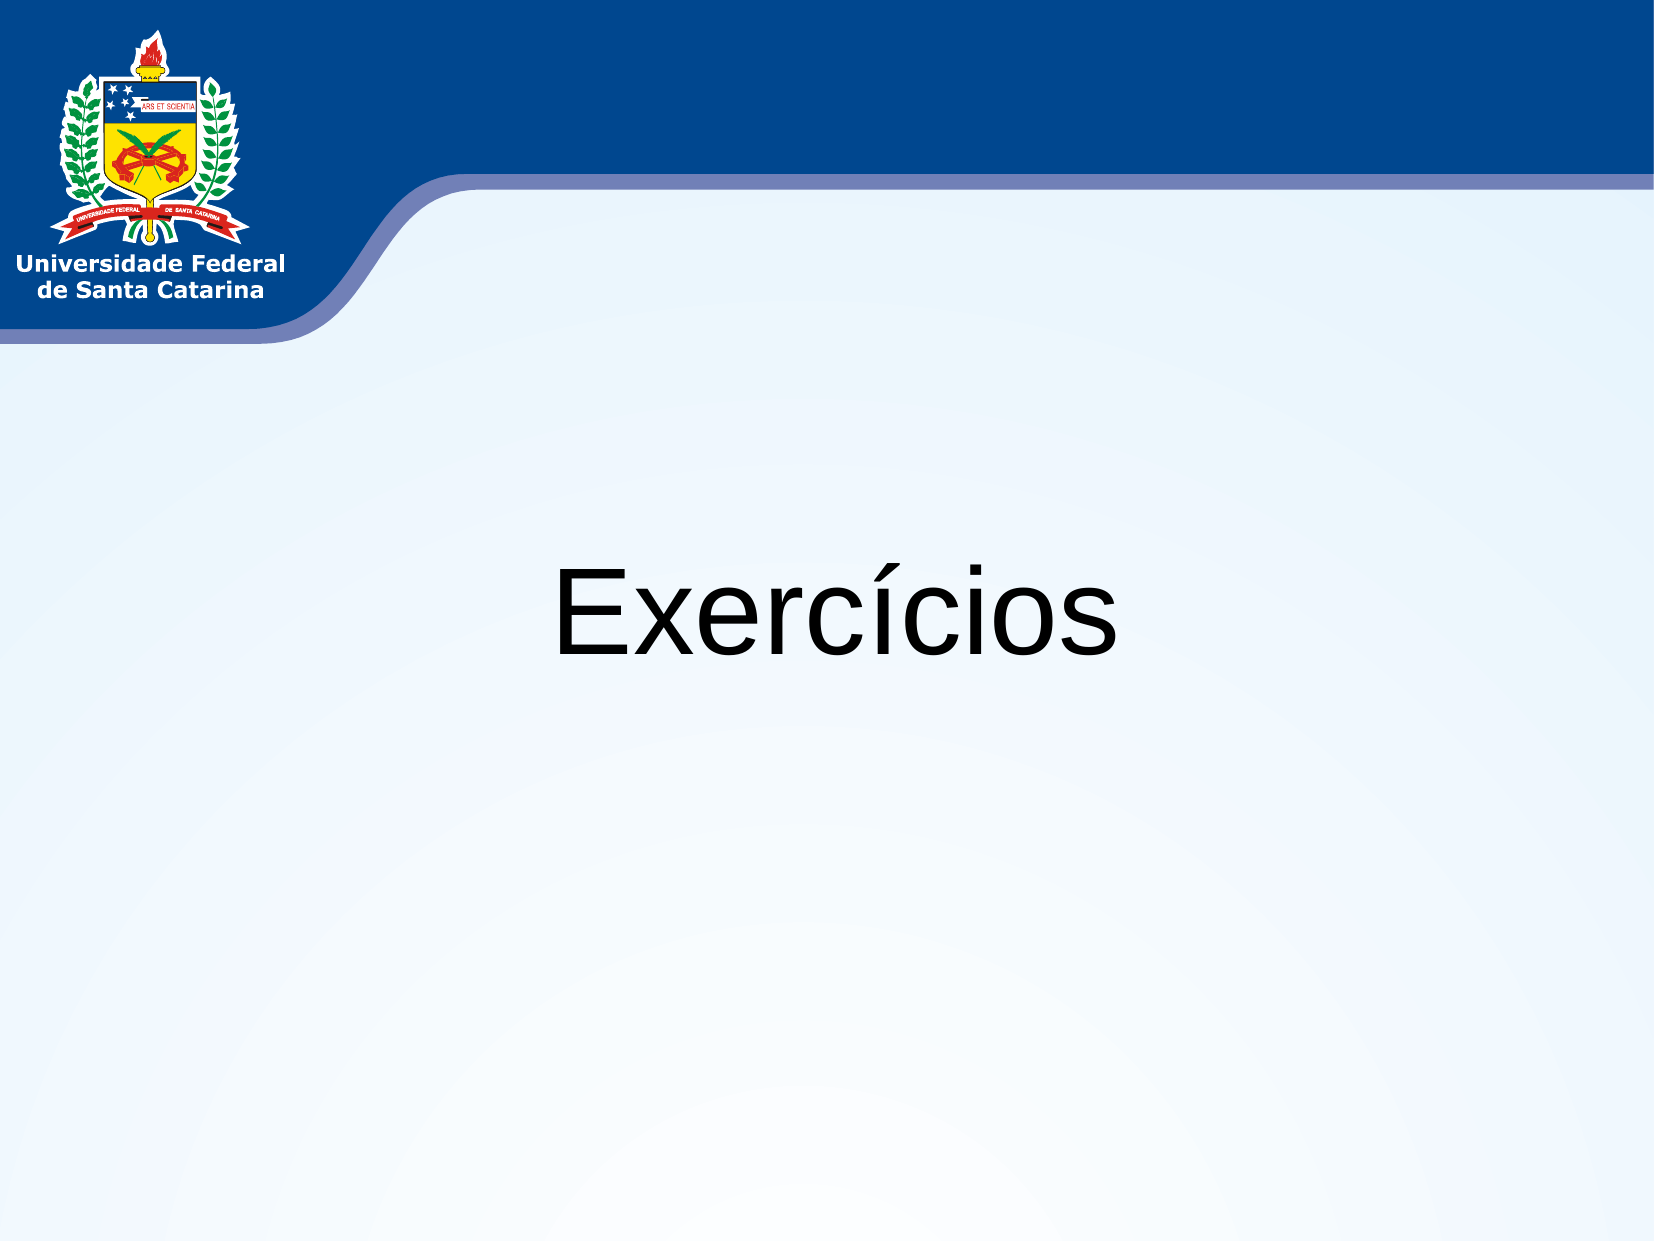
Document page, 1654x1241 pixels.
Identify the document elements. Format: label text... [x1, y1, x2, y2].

title Exercícios [135, 501, 1536, 709]
